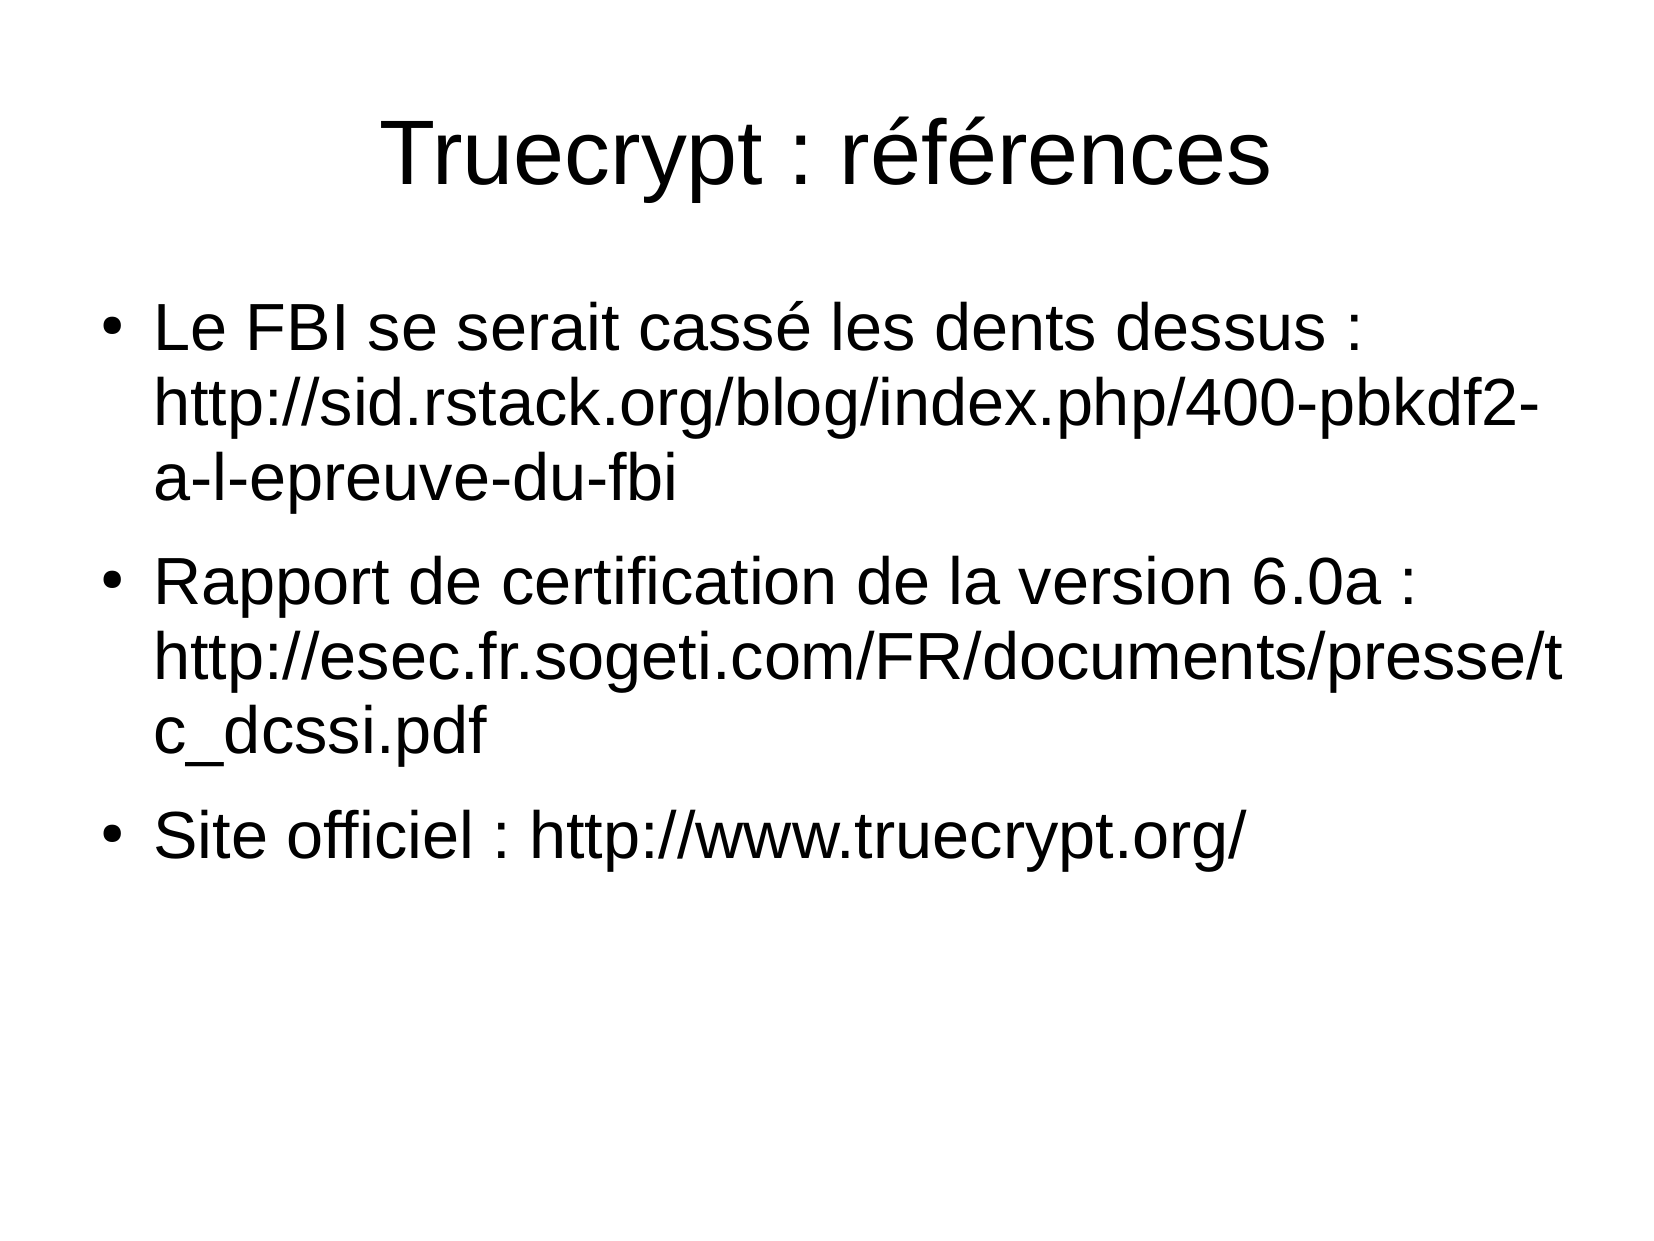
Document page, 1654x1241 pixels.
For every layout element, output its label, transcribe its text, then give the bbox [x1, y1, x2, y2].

list Le FBI se serait cassé les dents dessus : http://sid.rstack.org/blog/index.php/400-pbkdf2-a-l-epreuve-du-fbi Rapport de certification de la version 6.0a : http://esec.fr.sogeti.com/FR/documents/presse/tc_dcssi.pdf Site officiel : http://www.truecrypt.org/ [82, 290, 1571, 1109]
title Truecrypt : références [82, 49, 1571, 257]
